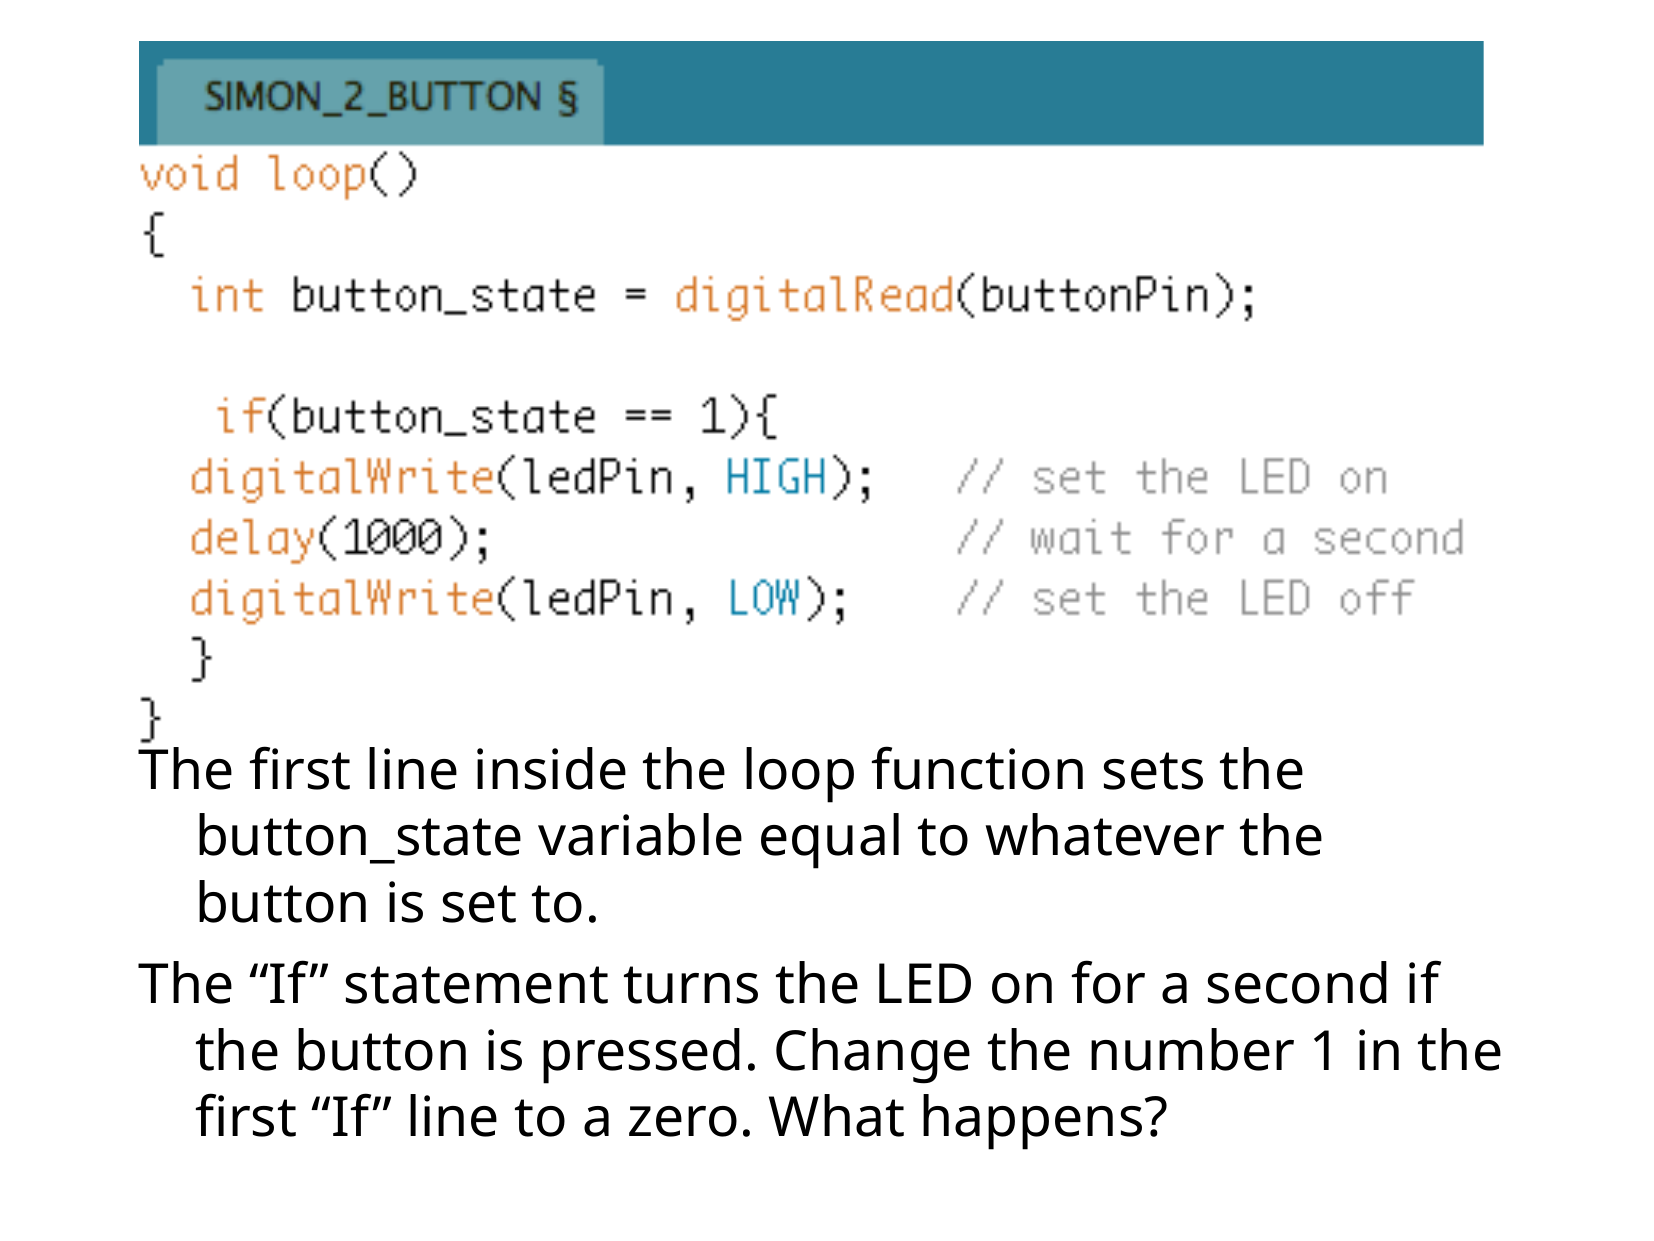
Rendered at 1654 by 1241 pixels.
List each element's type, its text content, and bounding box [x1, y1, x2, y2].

picture [137, 41, 1484, 358]
text_box The first line inside the loop function sets the button_state variable equal to whatever the button is set to. The “If” statement turns the LED on for a second if the button is pressed. Change the number 1 in the first “If” line to a zero. What happens? [123, 358, 1529, 1102]
